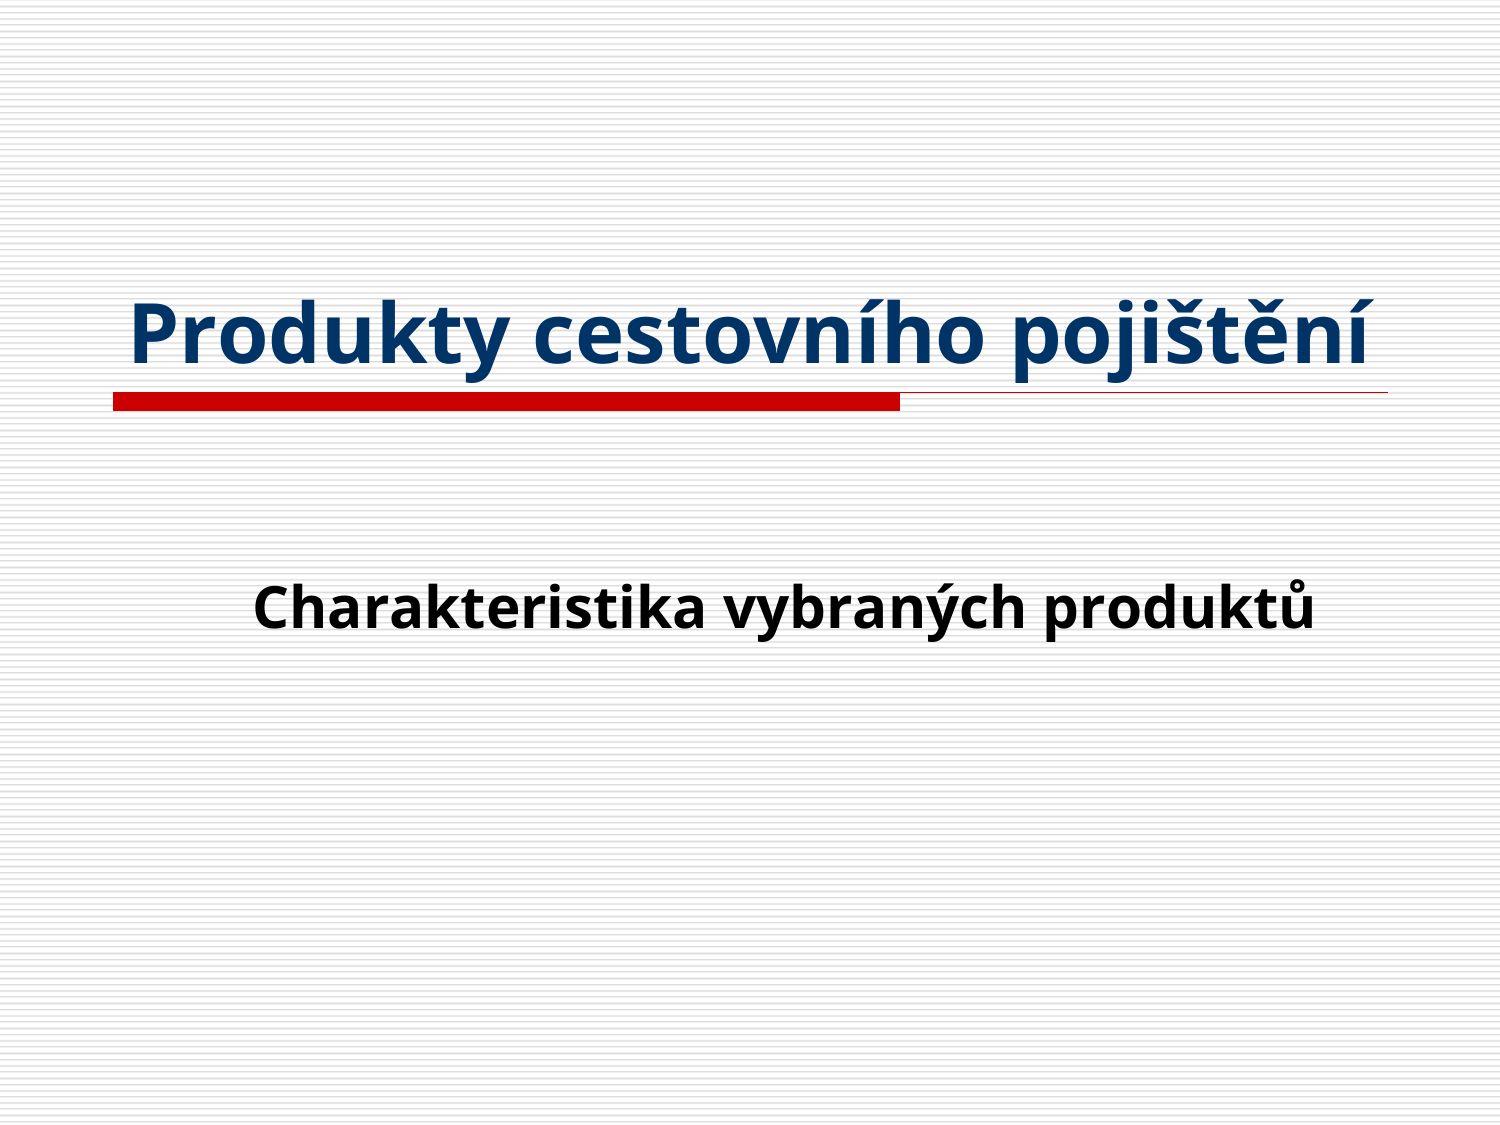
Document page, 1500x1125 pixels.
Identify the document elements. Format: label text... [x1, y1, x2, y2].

title Produkty cestovního pojištění [112, 162, 1388, 388]
subtitle Charakteristika vybraných produktů [237, 562, 1388, 826]
